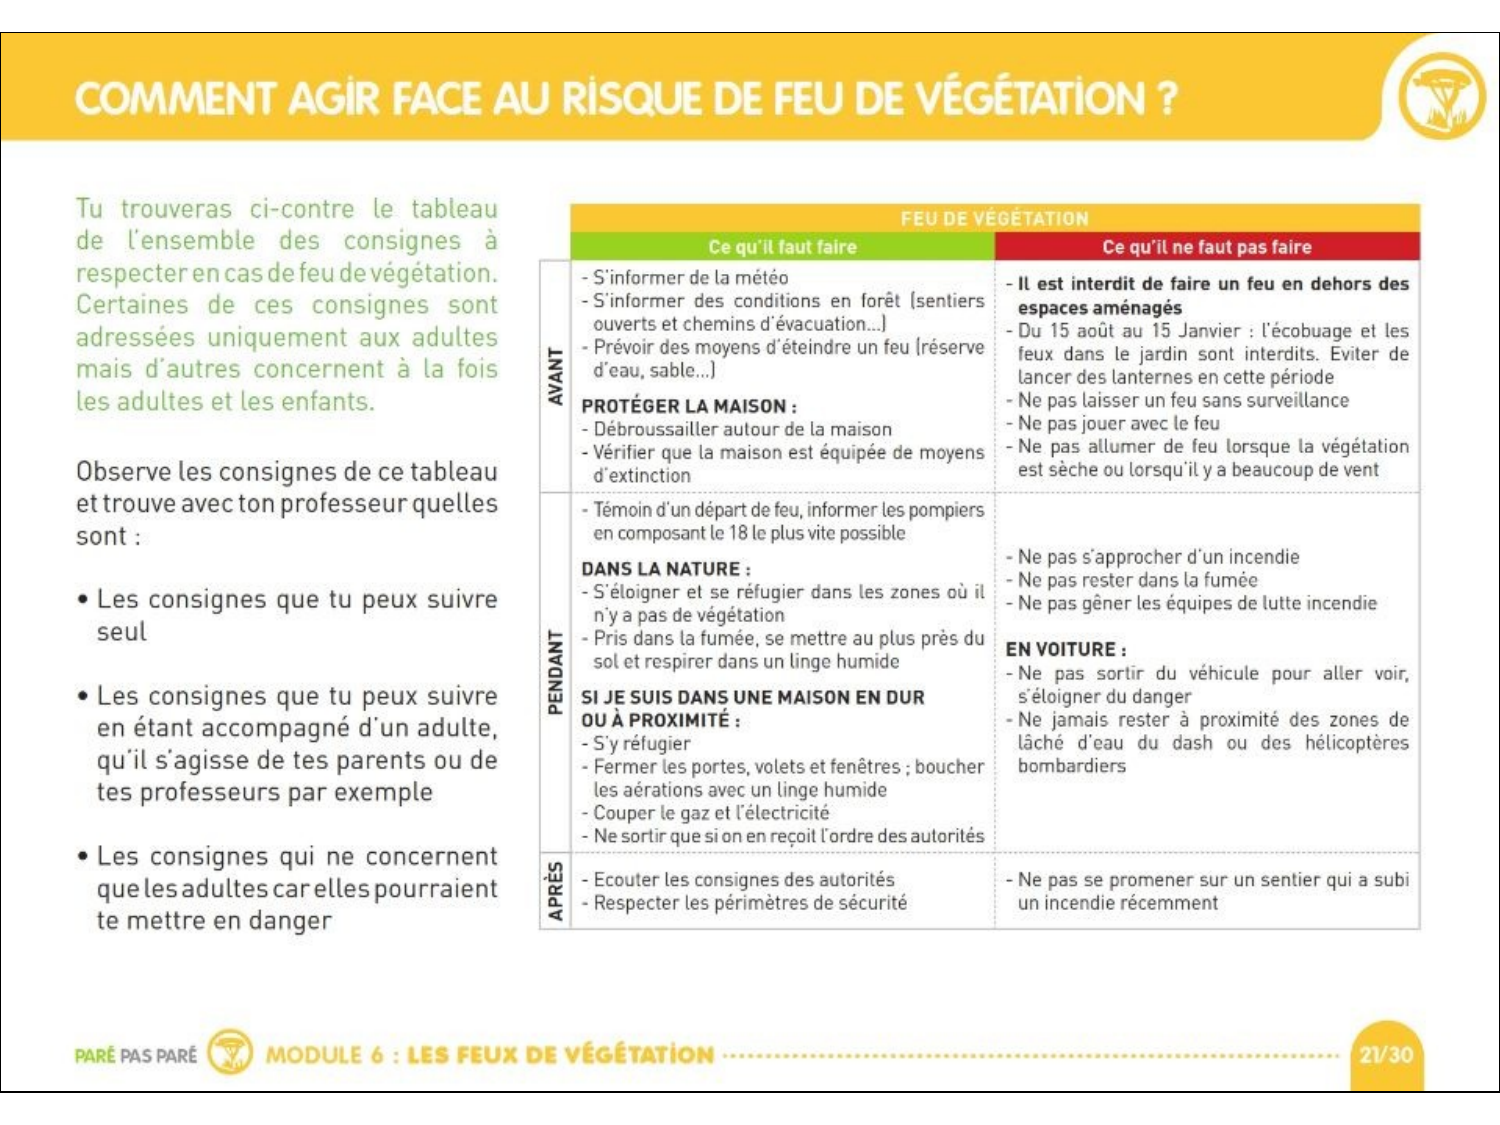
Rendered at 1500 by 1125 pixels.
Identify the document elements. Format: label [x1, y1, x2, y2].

text_box [0, 32, 1500, 1093]
